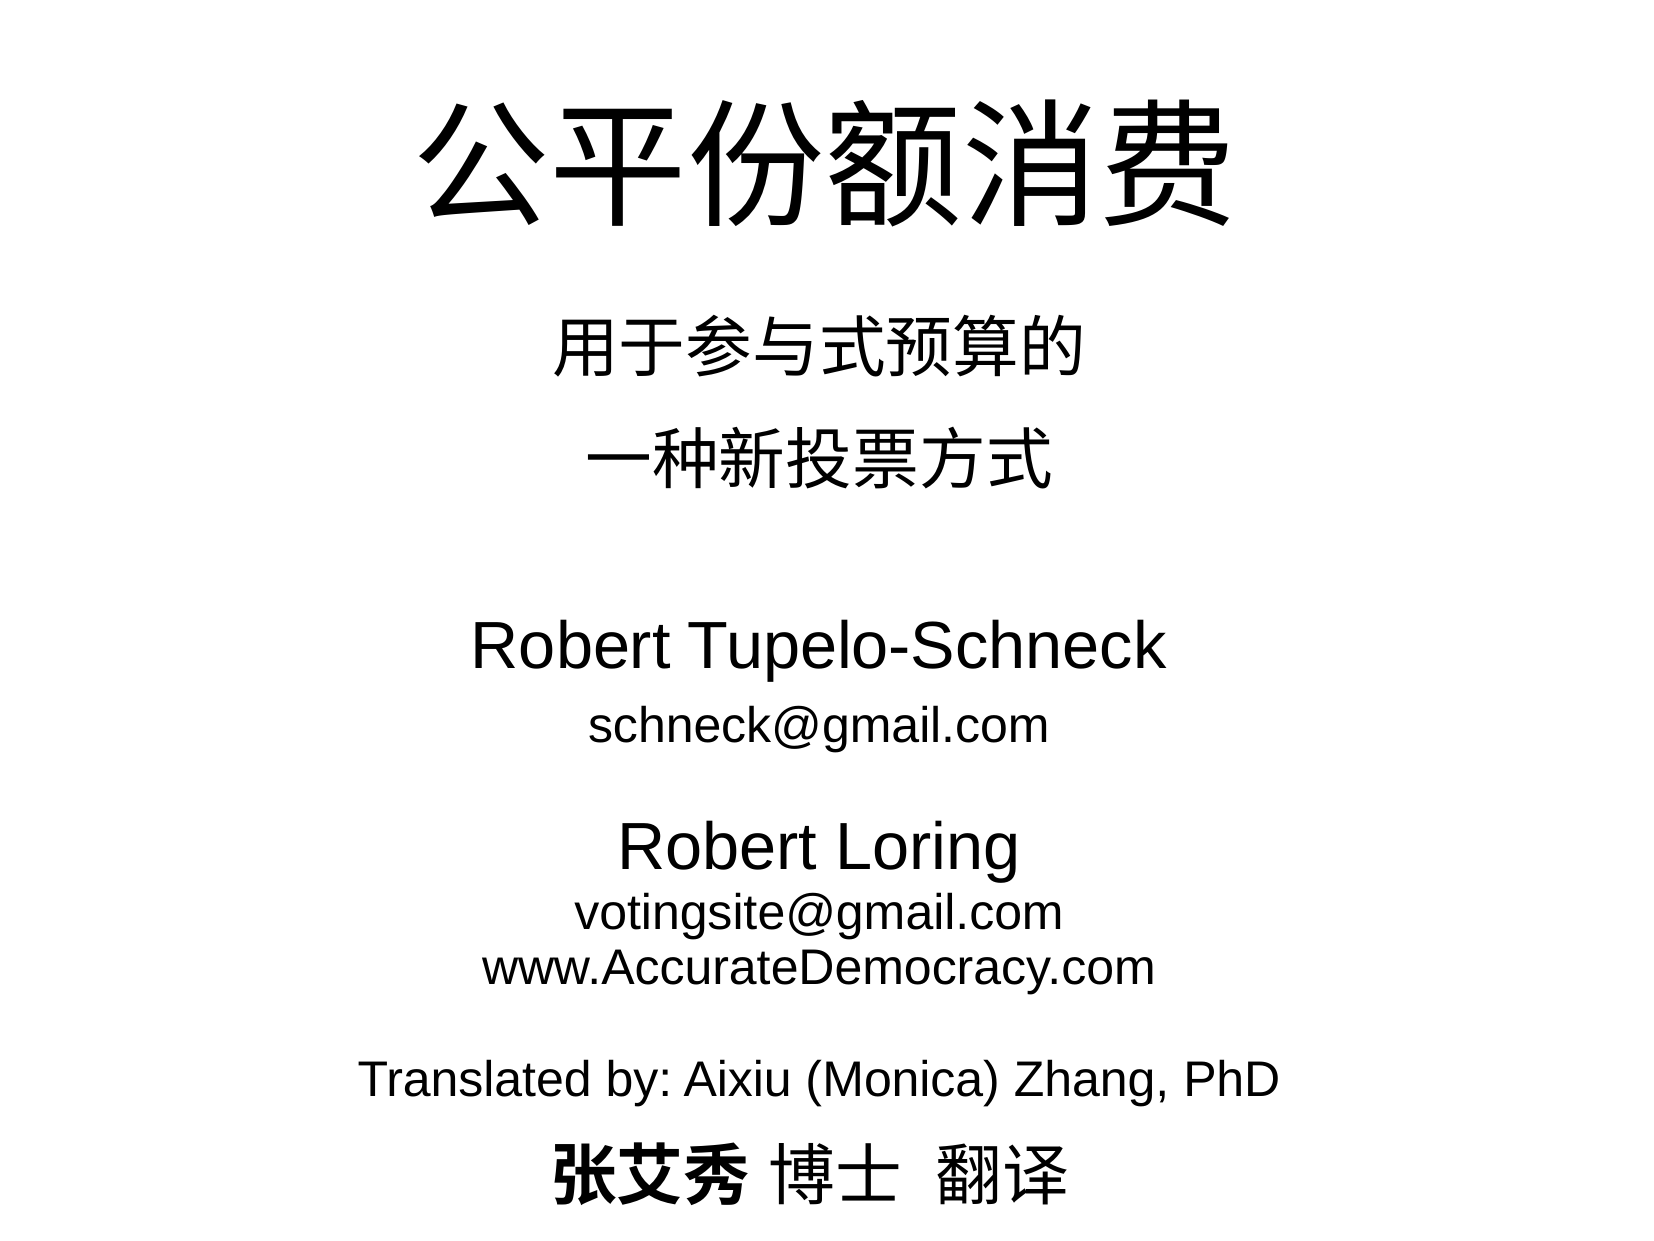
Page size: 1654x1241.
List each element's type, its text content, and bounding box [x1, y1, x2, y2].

title 公平份额消费 [588, 324, 606, 335]
title 公平份额消费 [567, 324, 583, 335]
subtitle 用于参与式预算的 一种新投票方式 Robert Tupelo-Schneck schneck@gmail.com Robert Loring votingsite@gmail.com www.AccurateDemocracy.com Translated by: Aixiu (Monica) Zhang, PhD 张艾秀 博士 翻译 [75, 335, 1564, 1178]
title 公平份额消费 [187, 0, 1463, 335]
